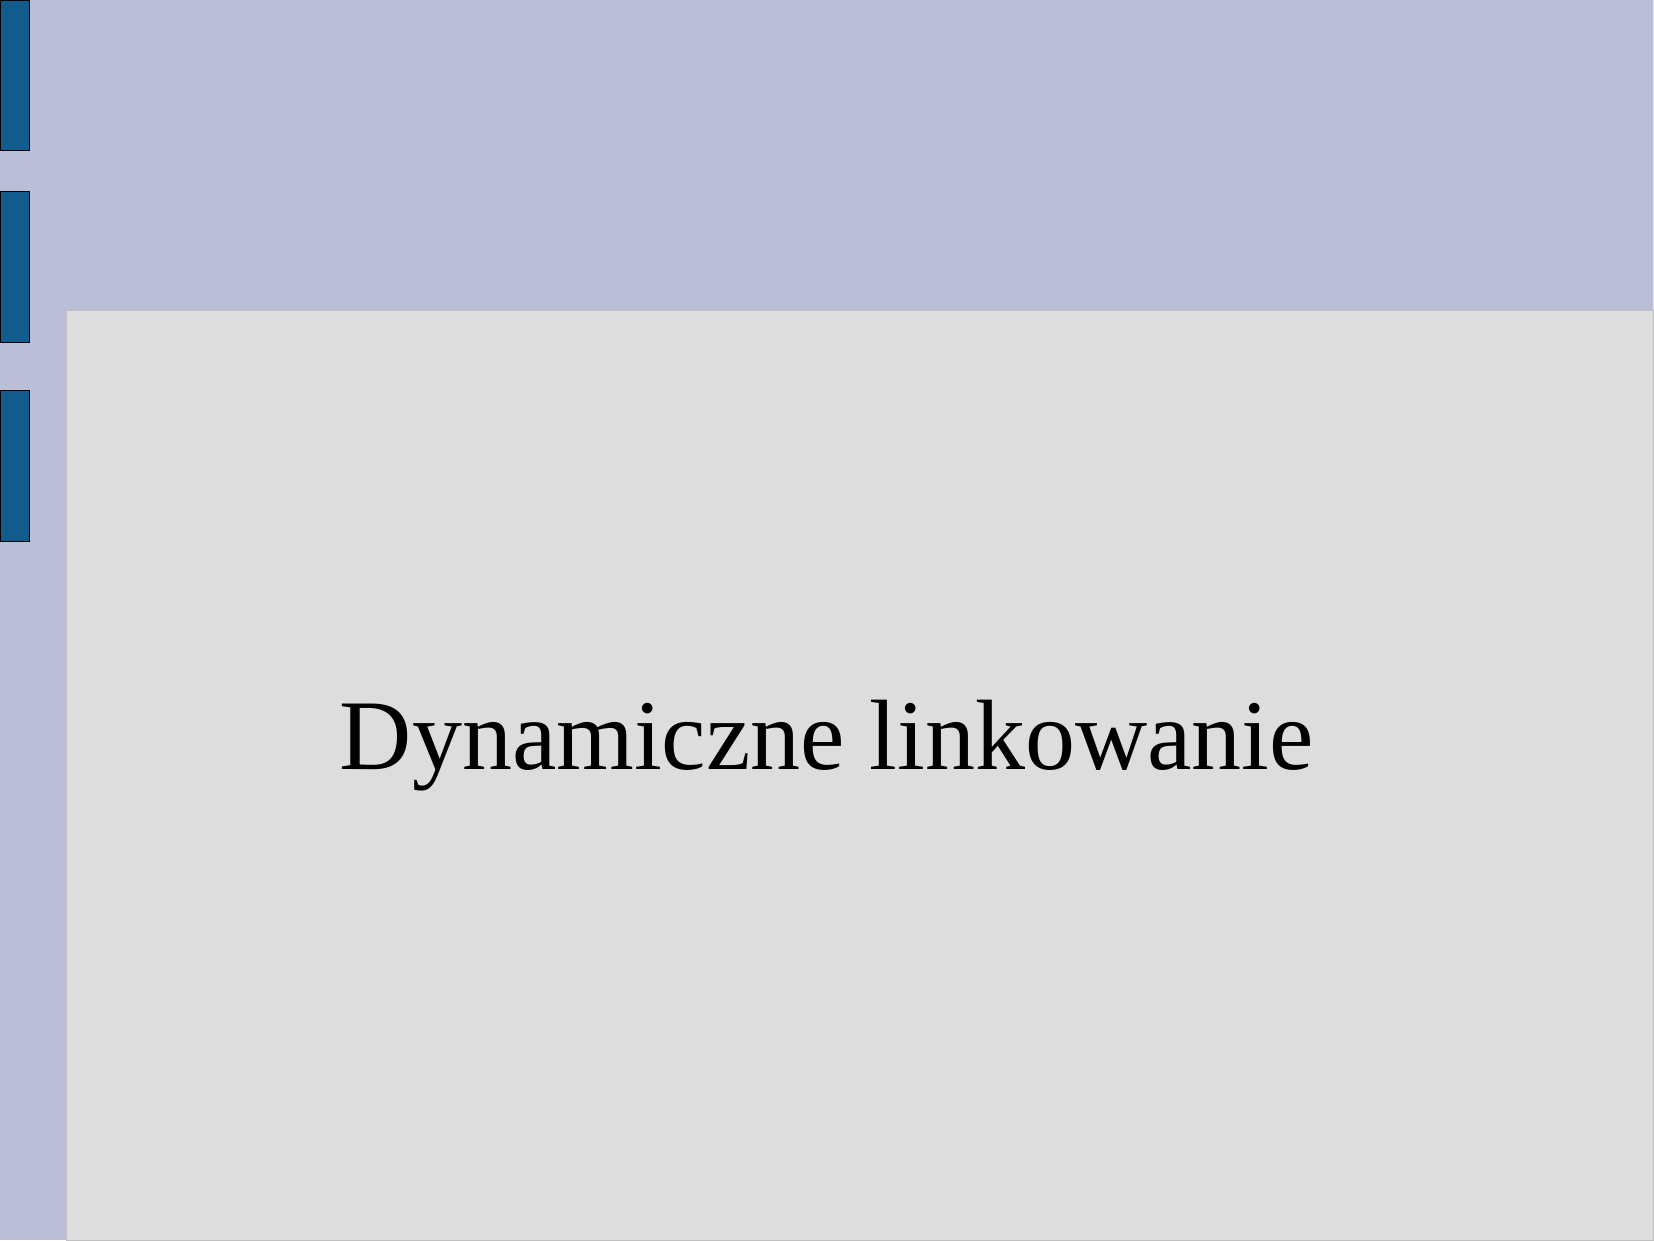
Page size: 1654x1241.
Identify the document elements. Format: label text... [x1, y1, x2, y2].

subtitle Dynamiczne linkowanie [121, 344, 1534, 1127]
